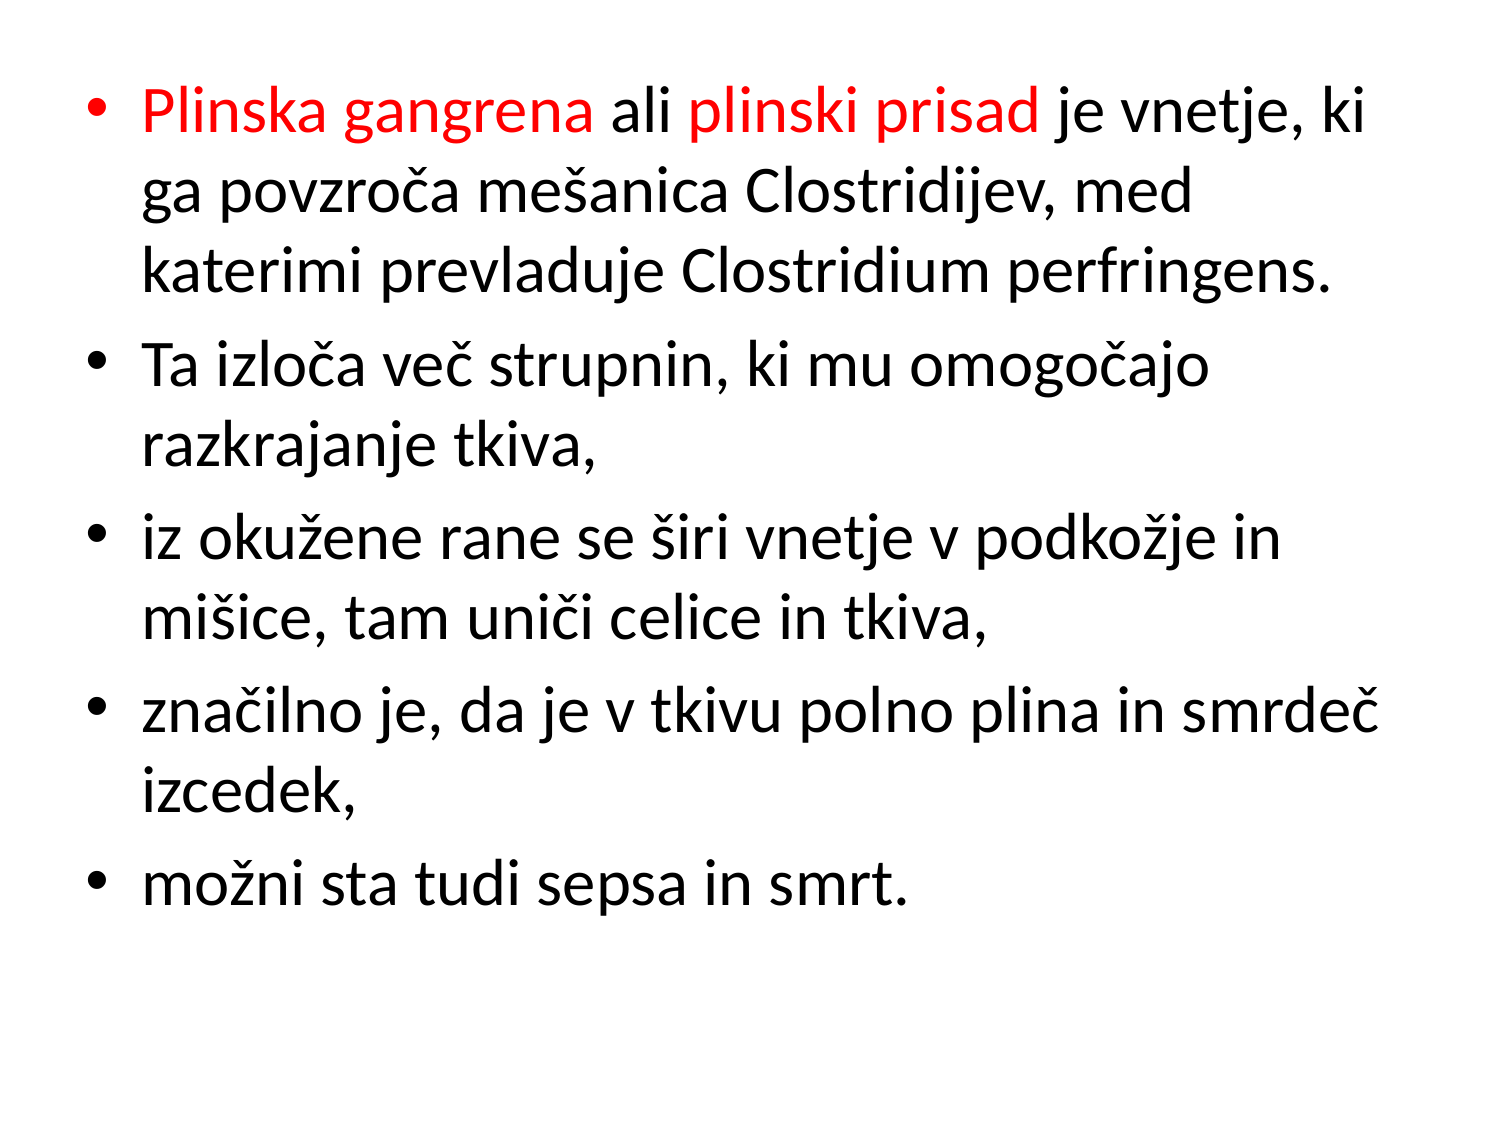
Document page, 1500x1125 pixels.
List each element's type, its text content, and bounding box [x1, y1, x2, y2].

list Plinska gangrena ali plinski prisad je vnetje, ki ga povzroča mešanica Clostridijev, med katerimi prevladuje Clostridium perfringens. Ta izloča več strupnin, ki mu omogočajo razkrajanje tkiva, iz okužene rane se širi vnetje v podkožje in mišice, tam uniči celice in tkiva, značilno je, da je v tkivu polno plina in smrdeč izcedek, možni sta tudi sepsa in smrt. [70, 58, 1425, 1005]
